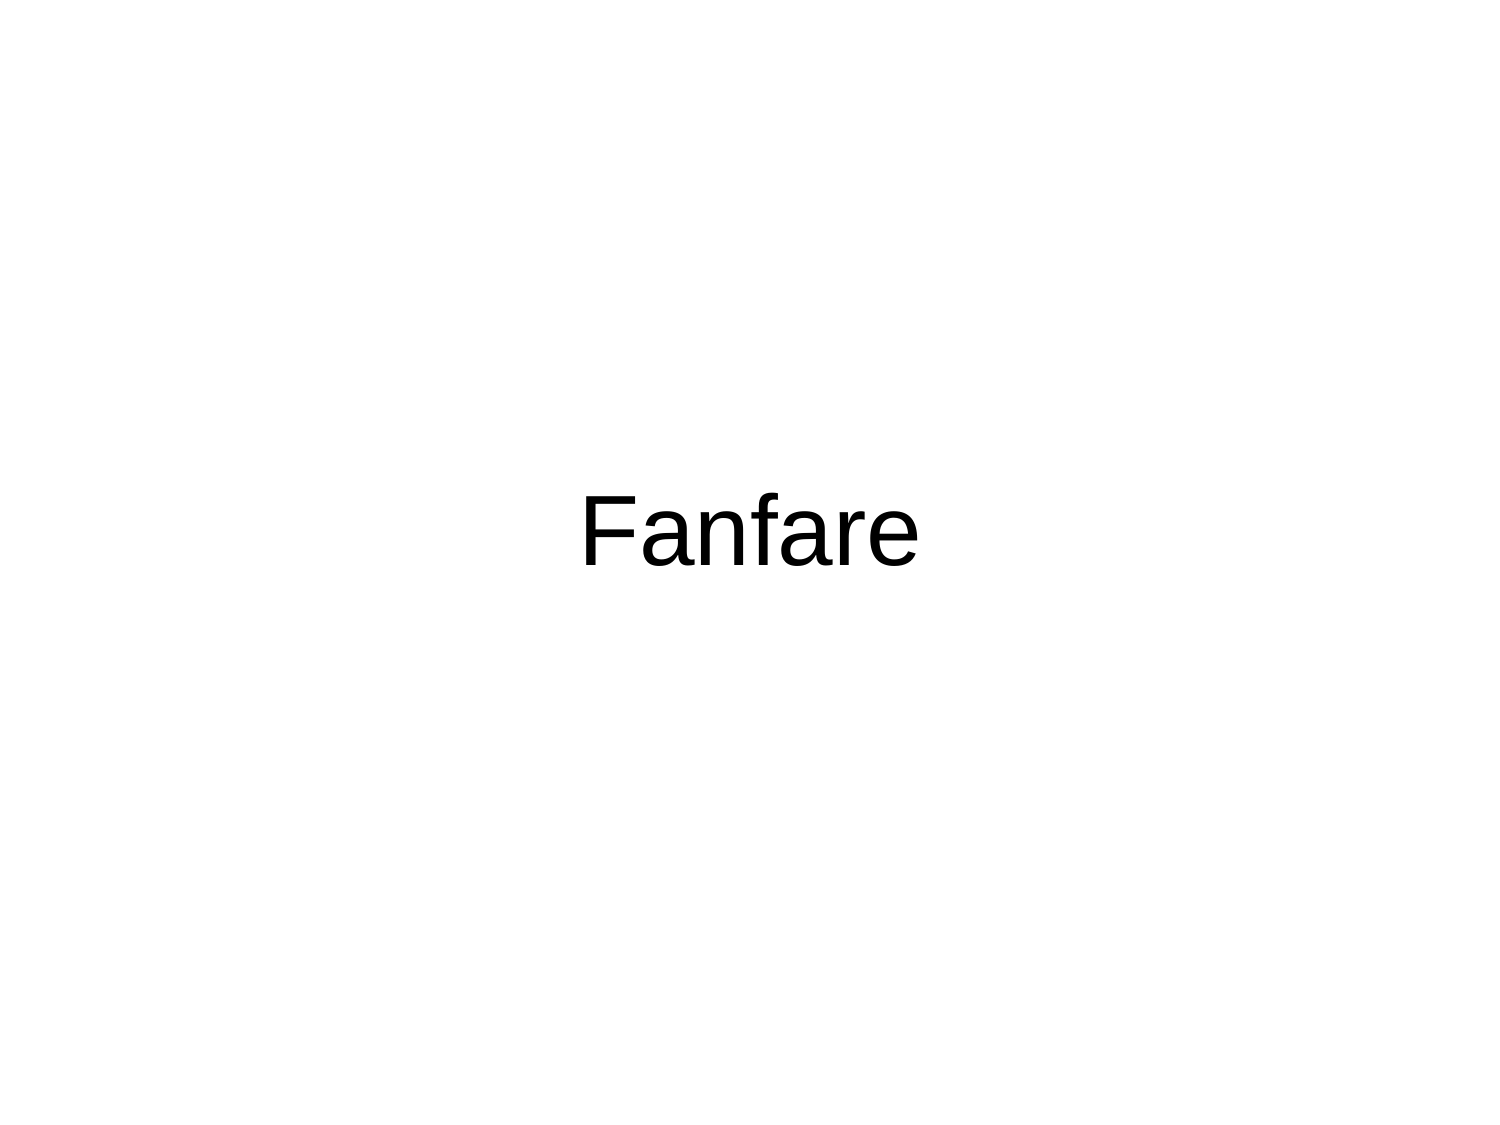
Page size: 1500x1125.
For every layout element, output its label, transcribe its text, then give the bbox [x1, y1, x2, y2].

title Fanfare [112, 437, 1388, 625]
